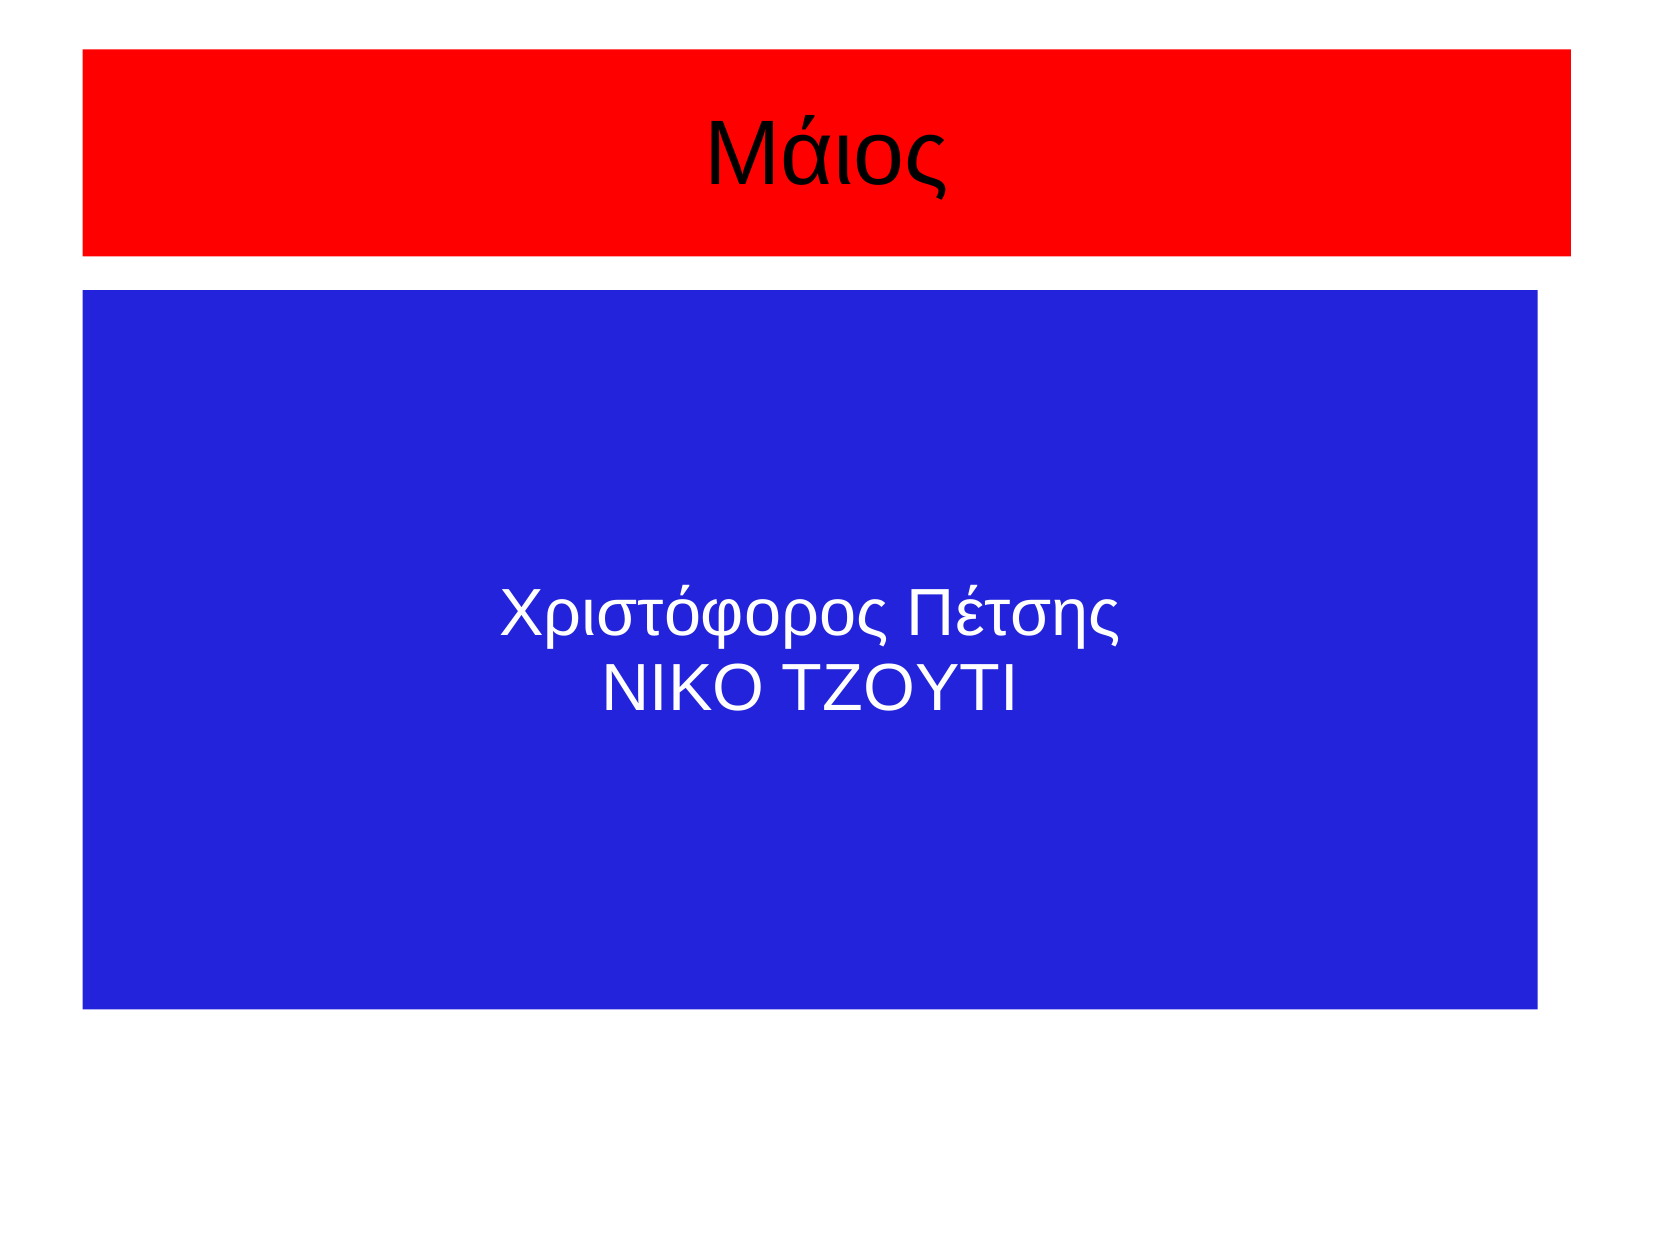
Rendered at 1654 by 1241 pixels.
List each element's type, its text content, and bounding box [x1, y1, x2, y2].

title Μάιος [82, 49, 1571, 257]
subtitle Χριστόφορος Πέτσης NIKO TZOYTI [82, 290, 1538, 1010]
